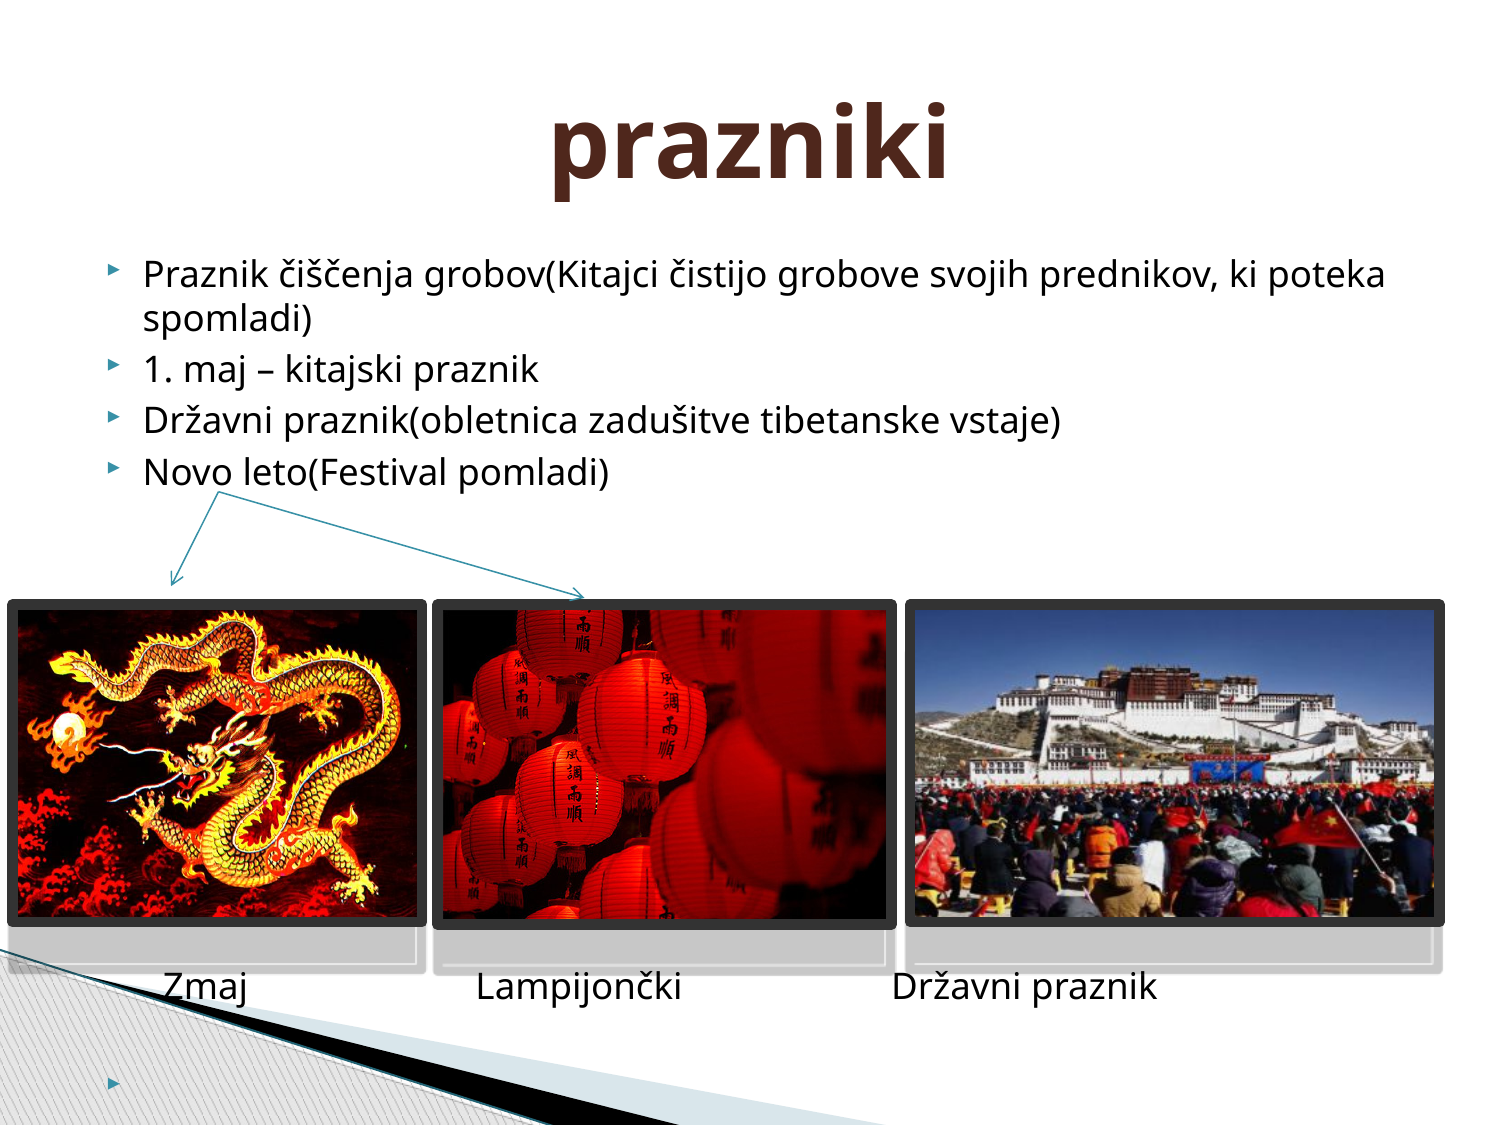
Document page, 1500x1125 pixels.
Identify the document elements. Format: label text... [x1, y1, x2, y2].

picture [17, 609, 417, 917]
picture [915, 609, 1435, 917]
list Praznik čiščenja grobov(Kitajci čistijo grobove svojih prednikov, ki poteka spomladi) 1. maj – kitajski praznik Državni praznik(obletnica zadušitve tibetanske vstaje) Novo leto(Festival pomladi) Zmaj Lampijončki Državni praznik [75, 242, 1500, 1125]
title prazniki [75, 45, 1425, 233]
picture [442, 609, 887, 920]
